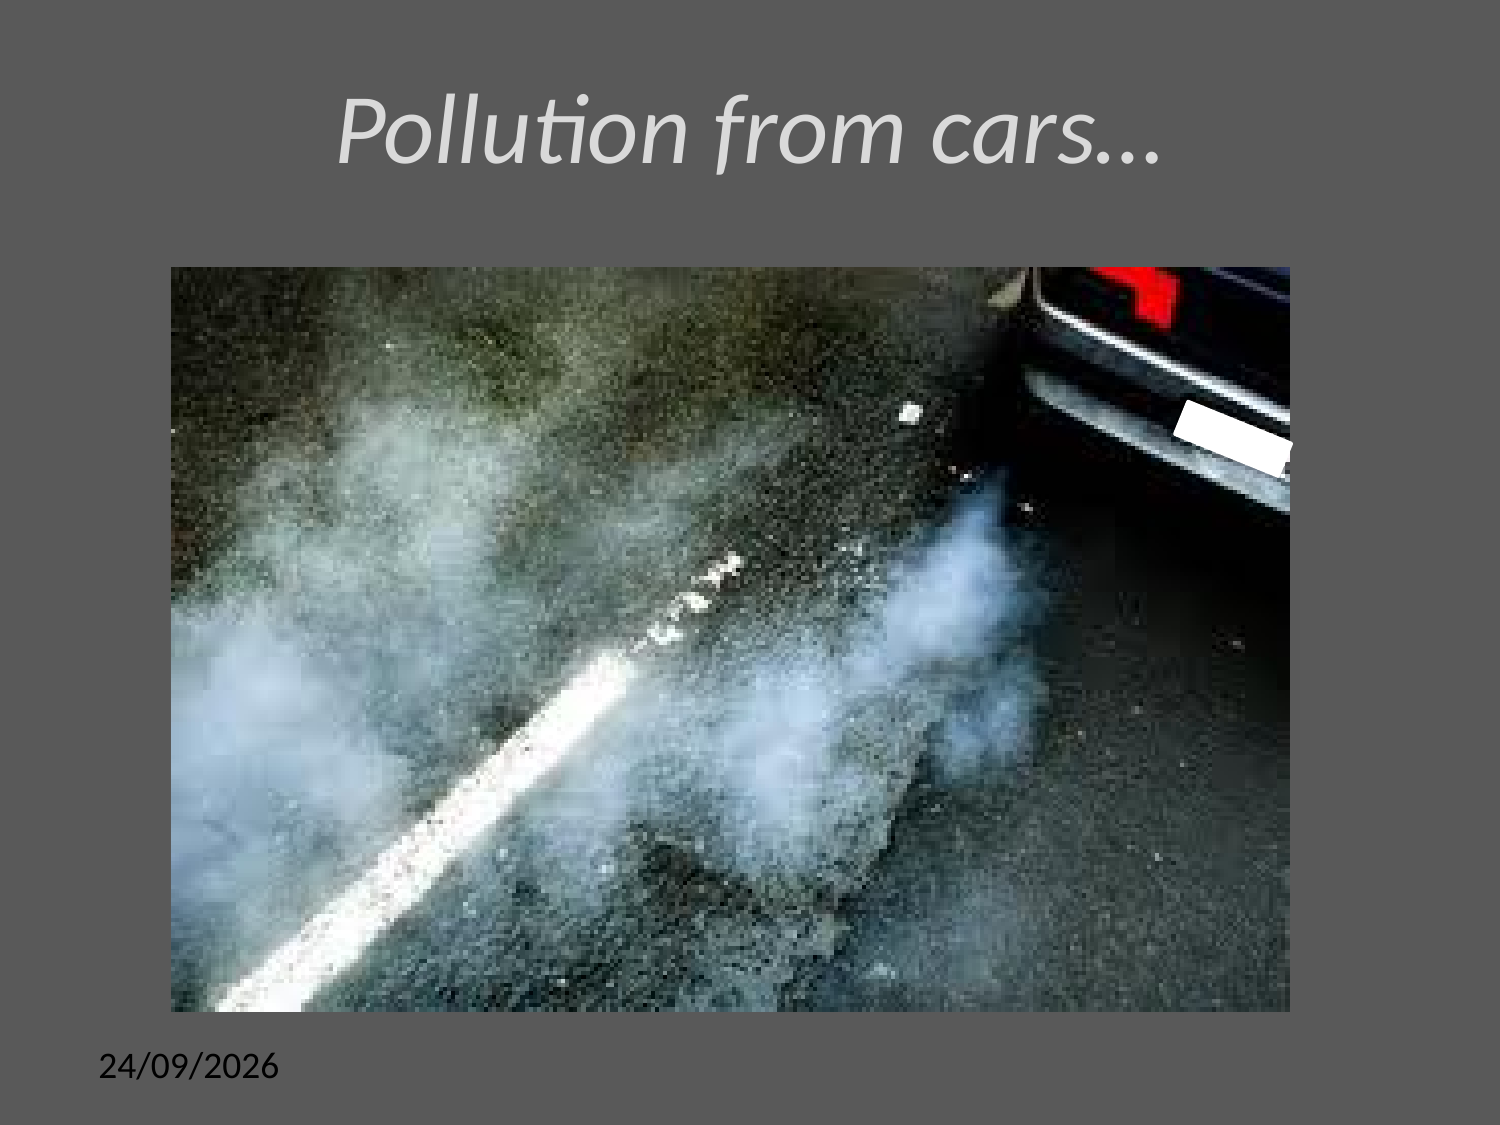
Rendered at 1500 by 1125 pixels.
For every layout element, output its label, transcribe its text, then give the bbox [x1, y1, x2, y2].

title Pollution from cars… [75, 45, 1425, 233]
text_box [1175, 401, 1291, 476]
picture [171, 267, 1290, 1012]
